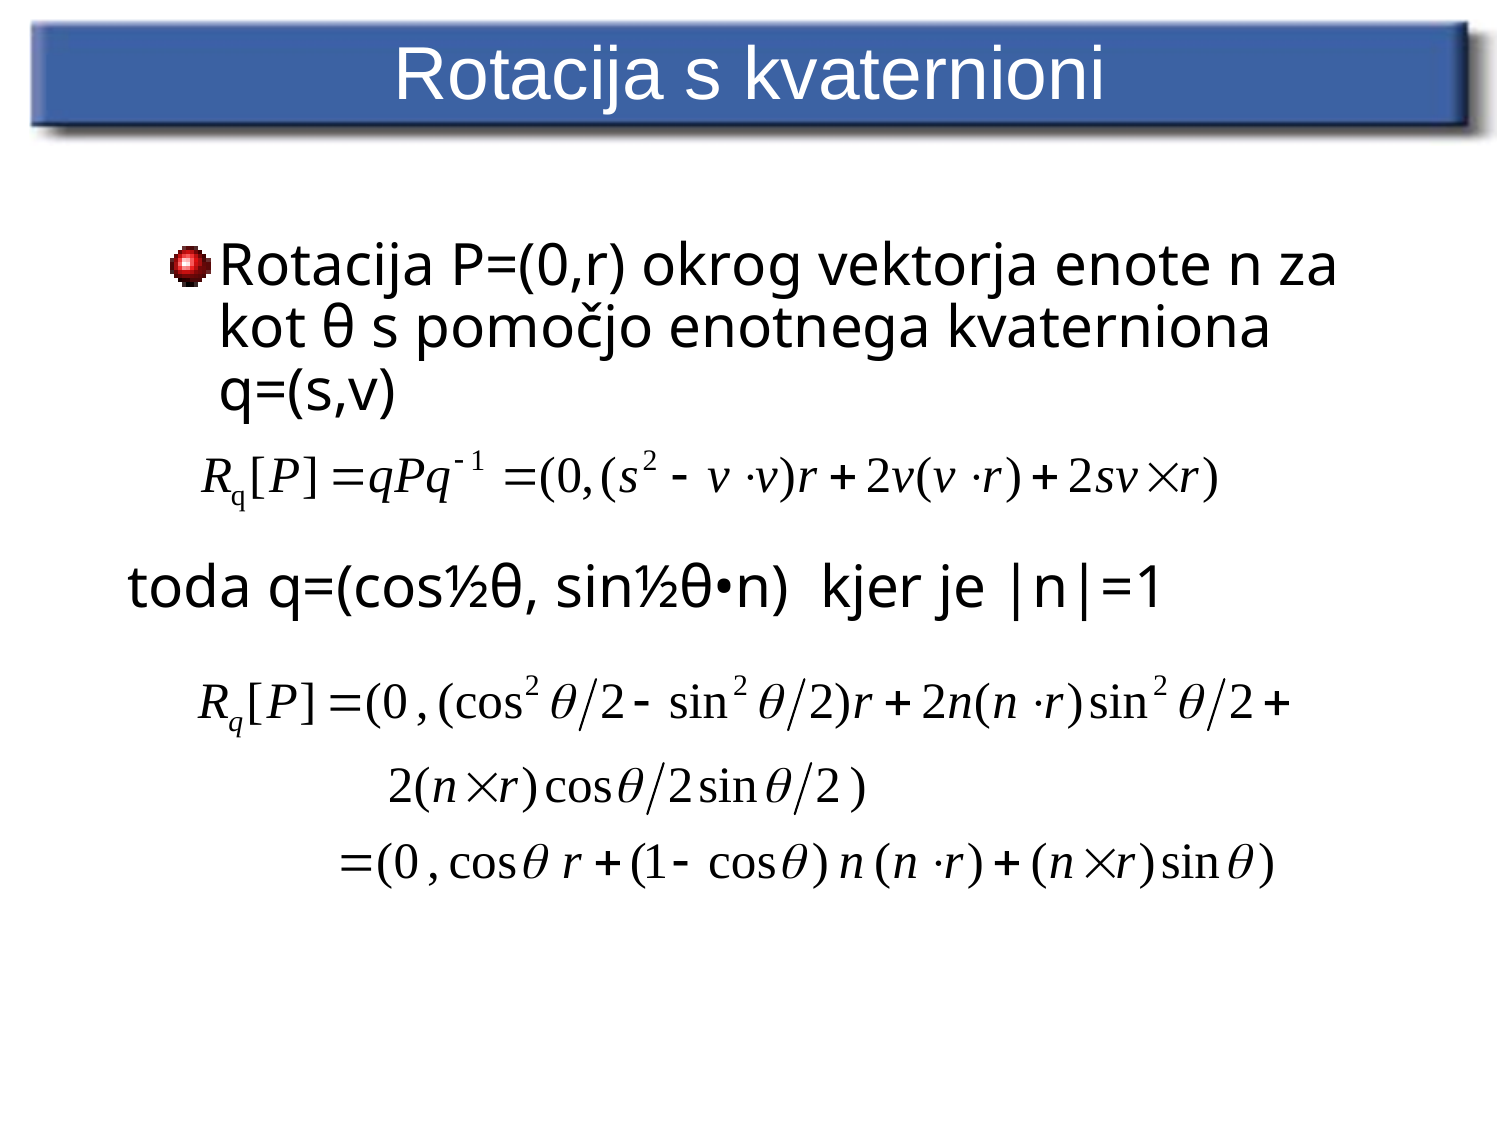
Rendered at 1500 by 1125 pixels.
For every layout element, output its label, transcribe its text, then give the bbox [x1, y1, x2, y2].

list Rotacija P=(0,r) okrog vektorja enote n za kot θ s pomočjo enotnega kvaterniona q=(s,v) [147, 227, 1388, 369]
picture [29, 18, 1497, 146]
chart [188, 661, 1300, 901]
text_box toda q=(cos½θ, sin½θ•n) kjer je |n|=1 [112, 549, 1425, 663]
title Rotacija s kvaternioni [112, 0, 1388, 122]
chart [191, 437, 1227, 523]
